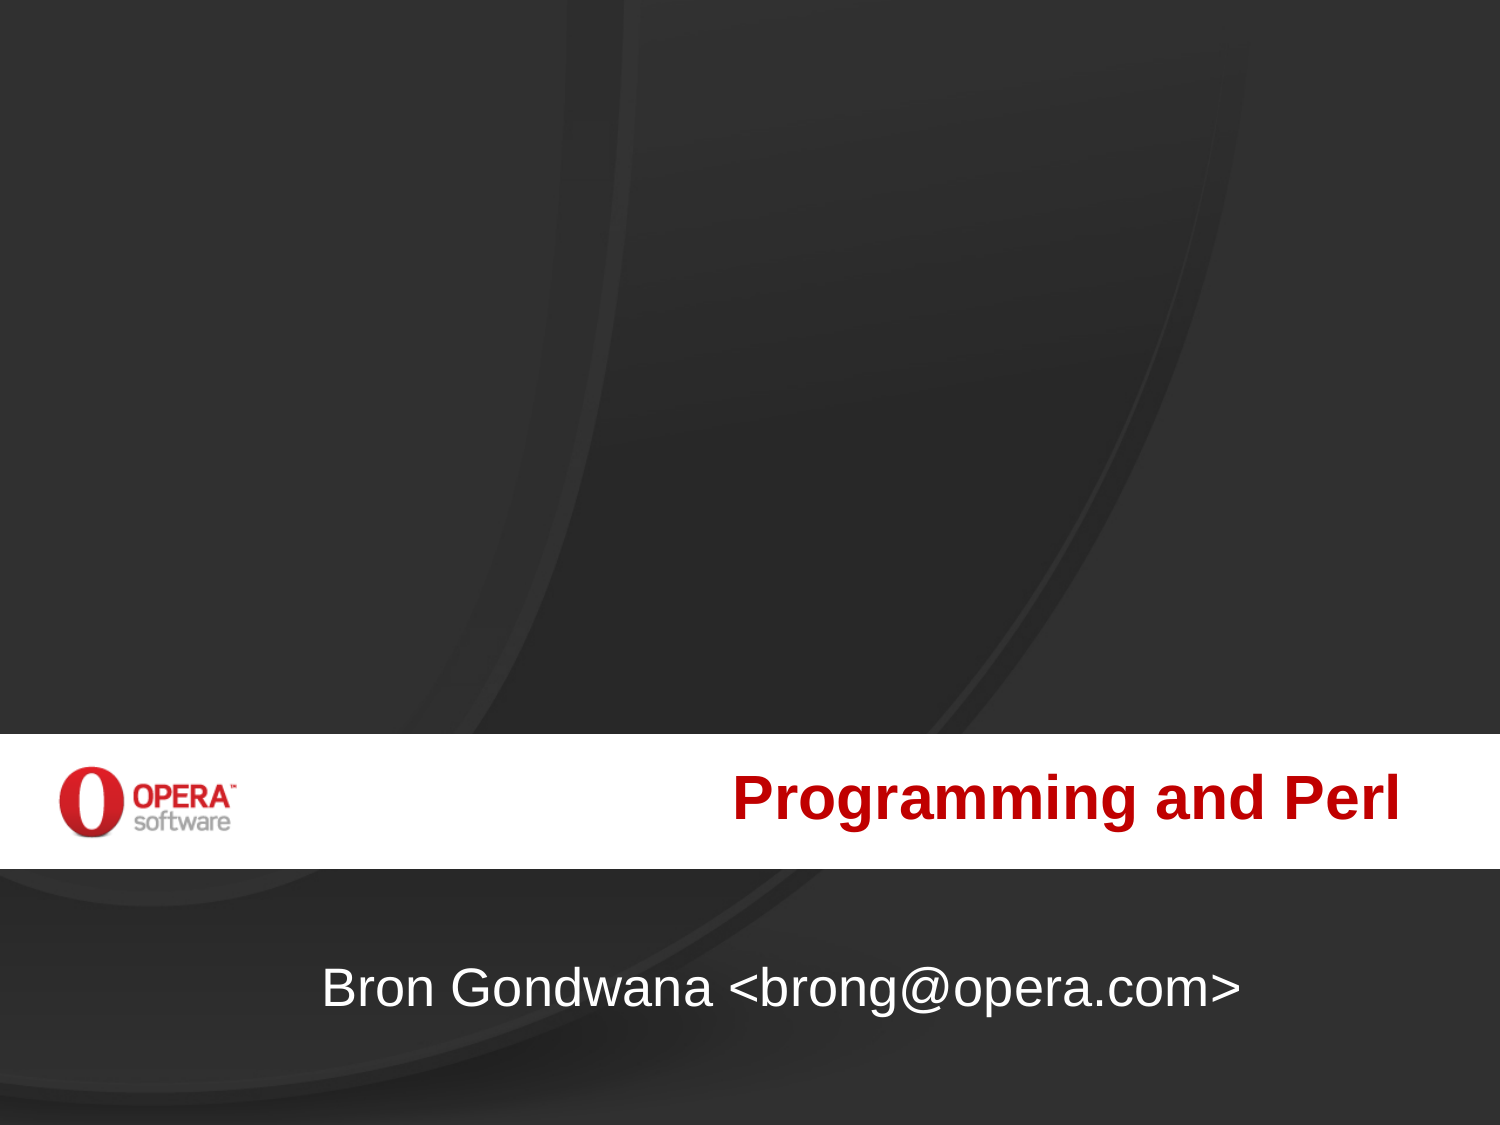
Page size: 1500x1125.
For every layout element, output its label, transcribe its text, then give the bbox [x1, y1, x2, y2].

text_box Bron Gondwana <brong@opera.com> [306, 944, 1258, 1025]
picture [0, 0, 1500, 1125]
text_box Programming and Perl [679, 750, 1418, 840]
